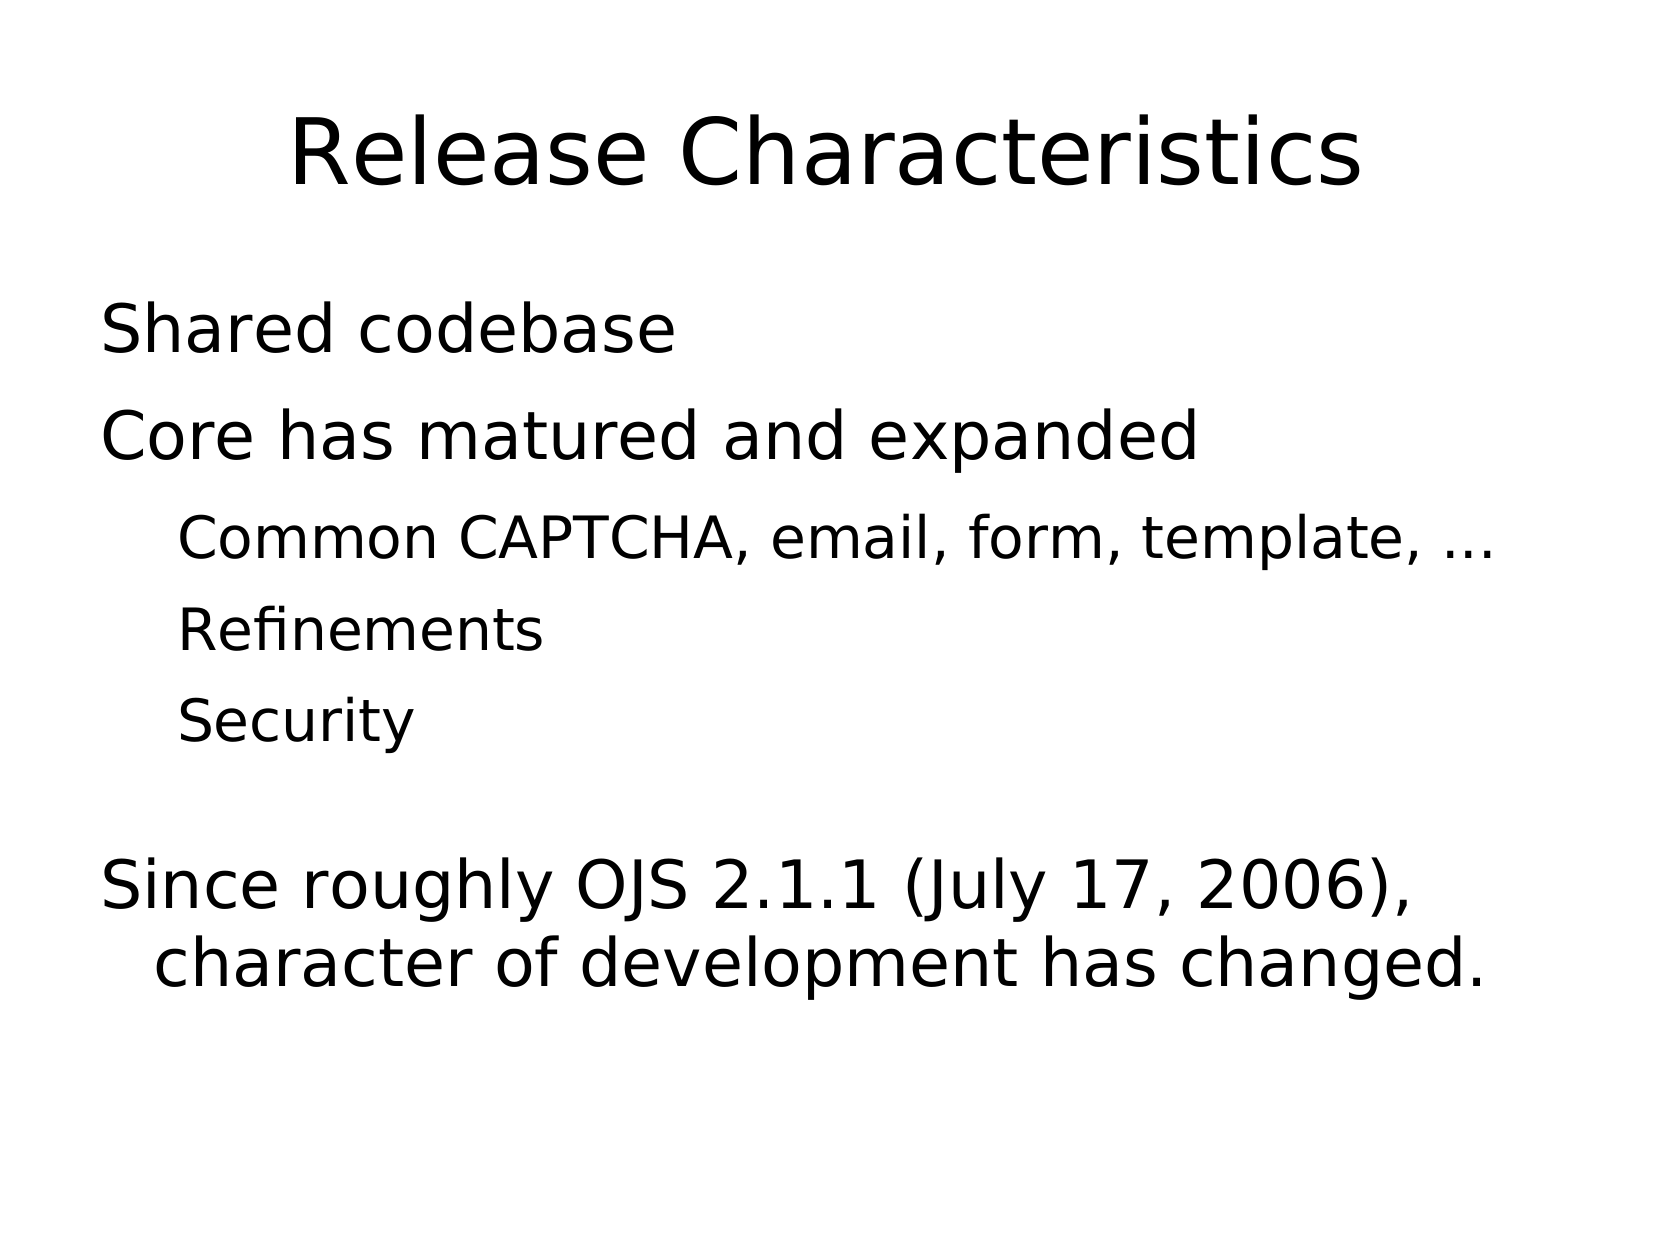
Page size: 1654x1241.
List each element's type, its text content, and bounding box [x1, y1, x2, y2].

list Shared codebase Core has matured and expanded Common CAPTCHA, email, form, template, ... Refinements Security Since roughly OJS 2.1.1 (July 17, 2006), character of development has changed. [82, 290, 1571, 1094]
title Release Characteristics [82, 56, 1571, 250]
